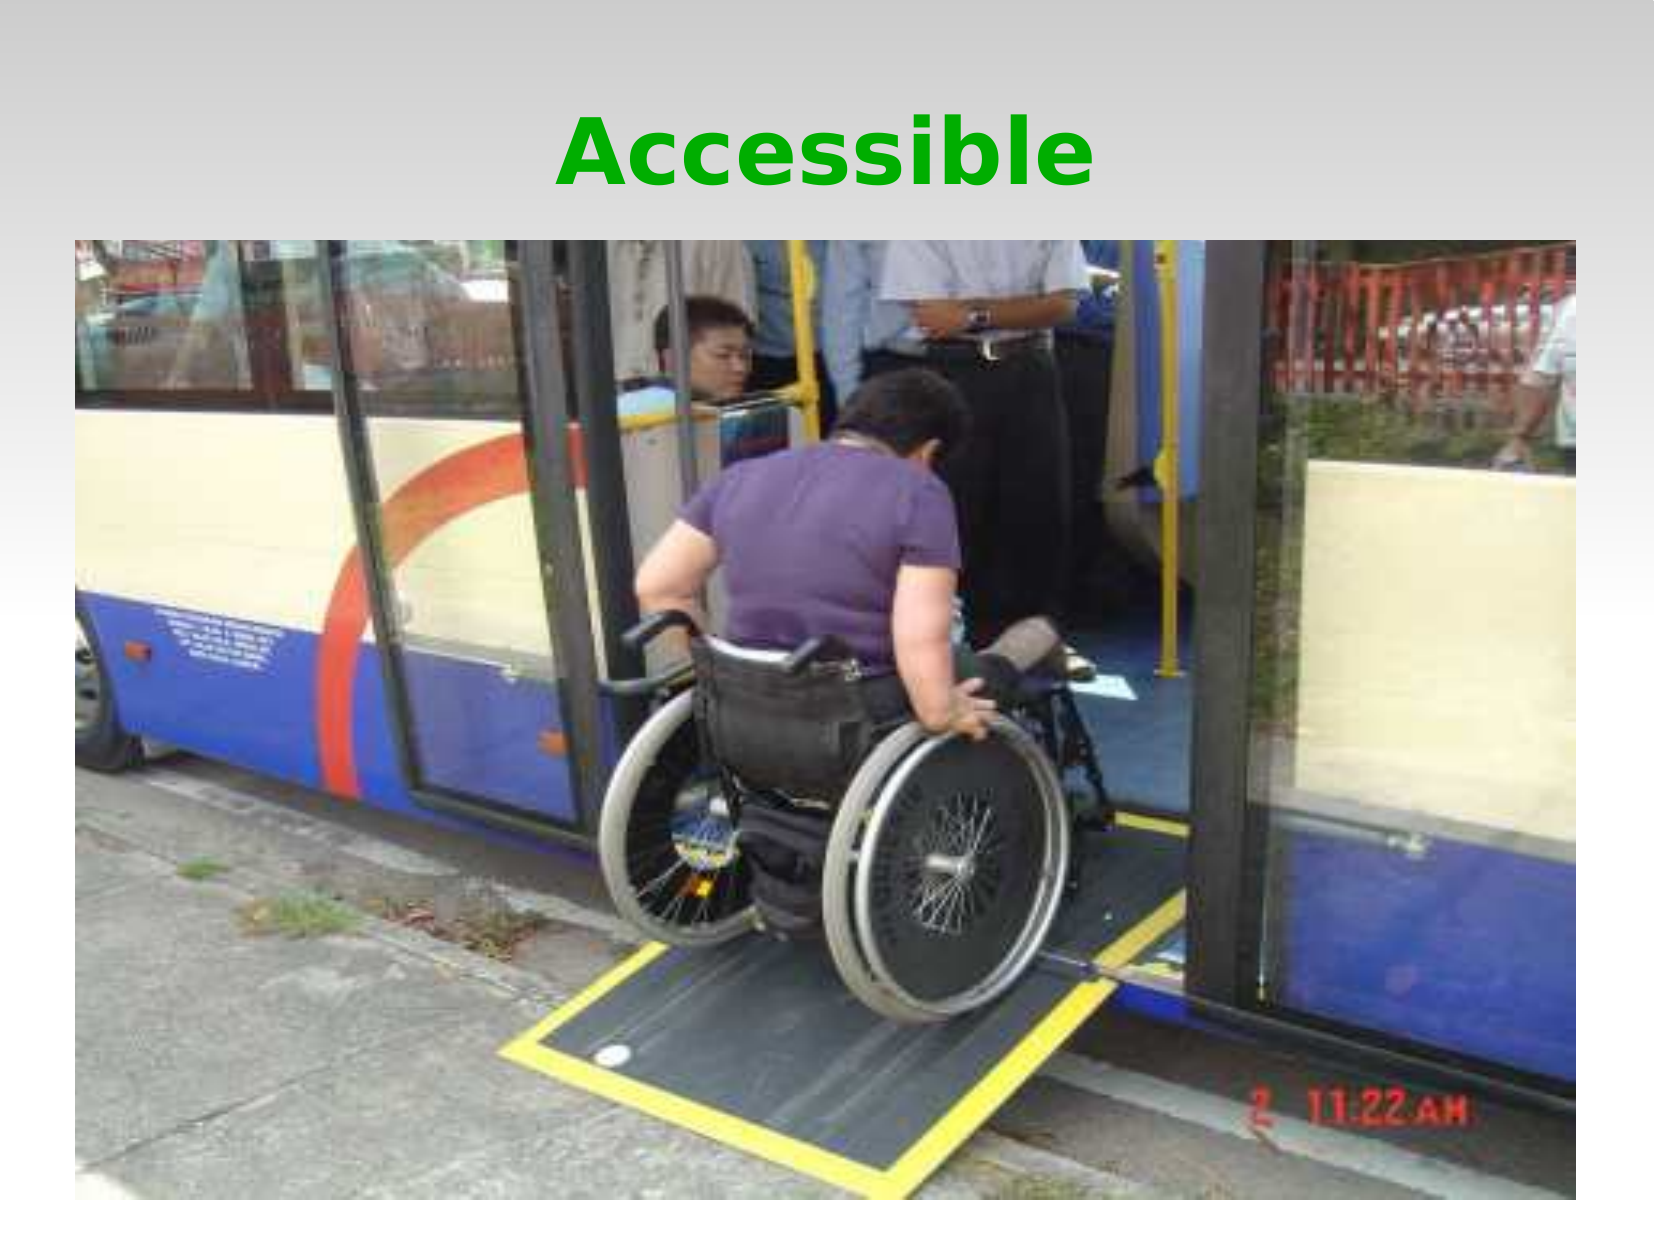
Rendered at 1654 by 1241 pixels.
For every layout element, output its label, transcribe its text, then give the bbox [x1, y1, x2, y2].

title Accessible [82, 49, 1571, 240]
picture [75, 240, 1576, 1201]
